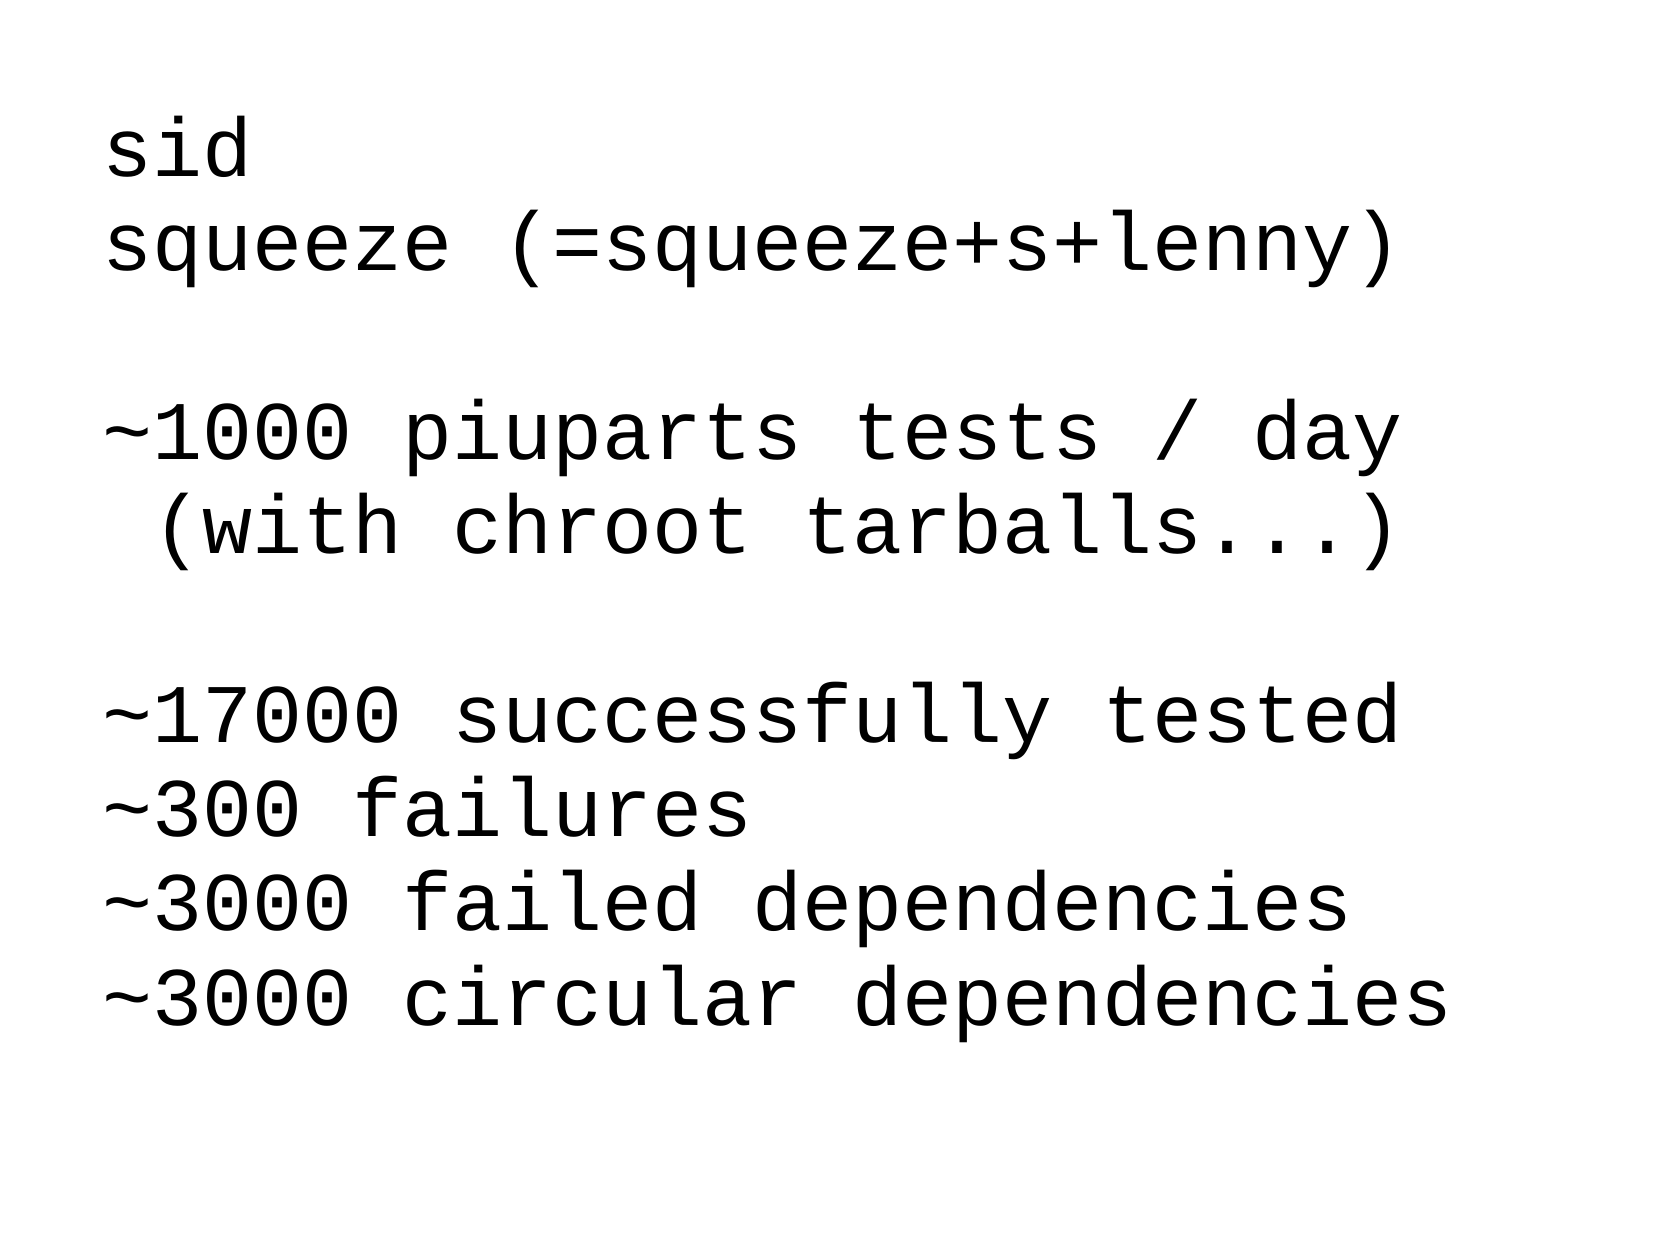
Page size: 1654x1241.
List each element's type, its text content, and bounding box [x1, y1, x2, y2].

text_box sid squeeze (=squeeze+s+lenny) ~1000 piuparts tests / day (with chroot tarballs...) ~17000 successfully tested ~300 failures ~3000 failed dependencies ~3000 circular dependencies [87, 99, 1468, 1058]
